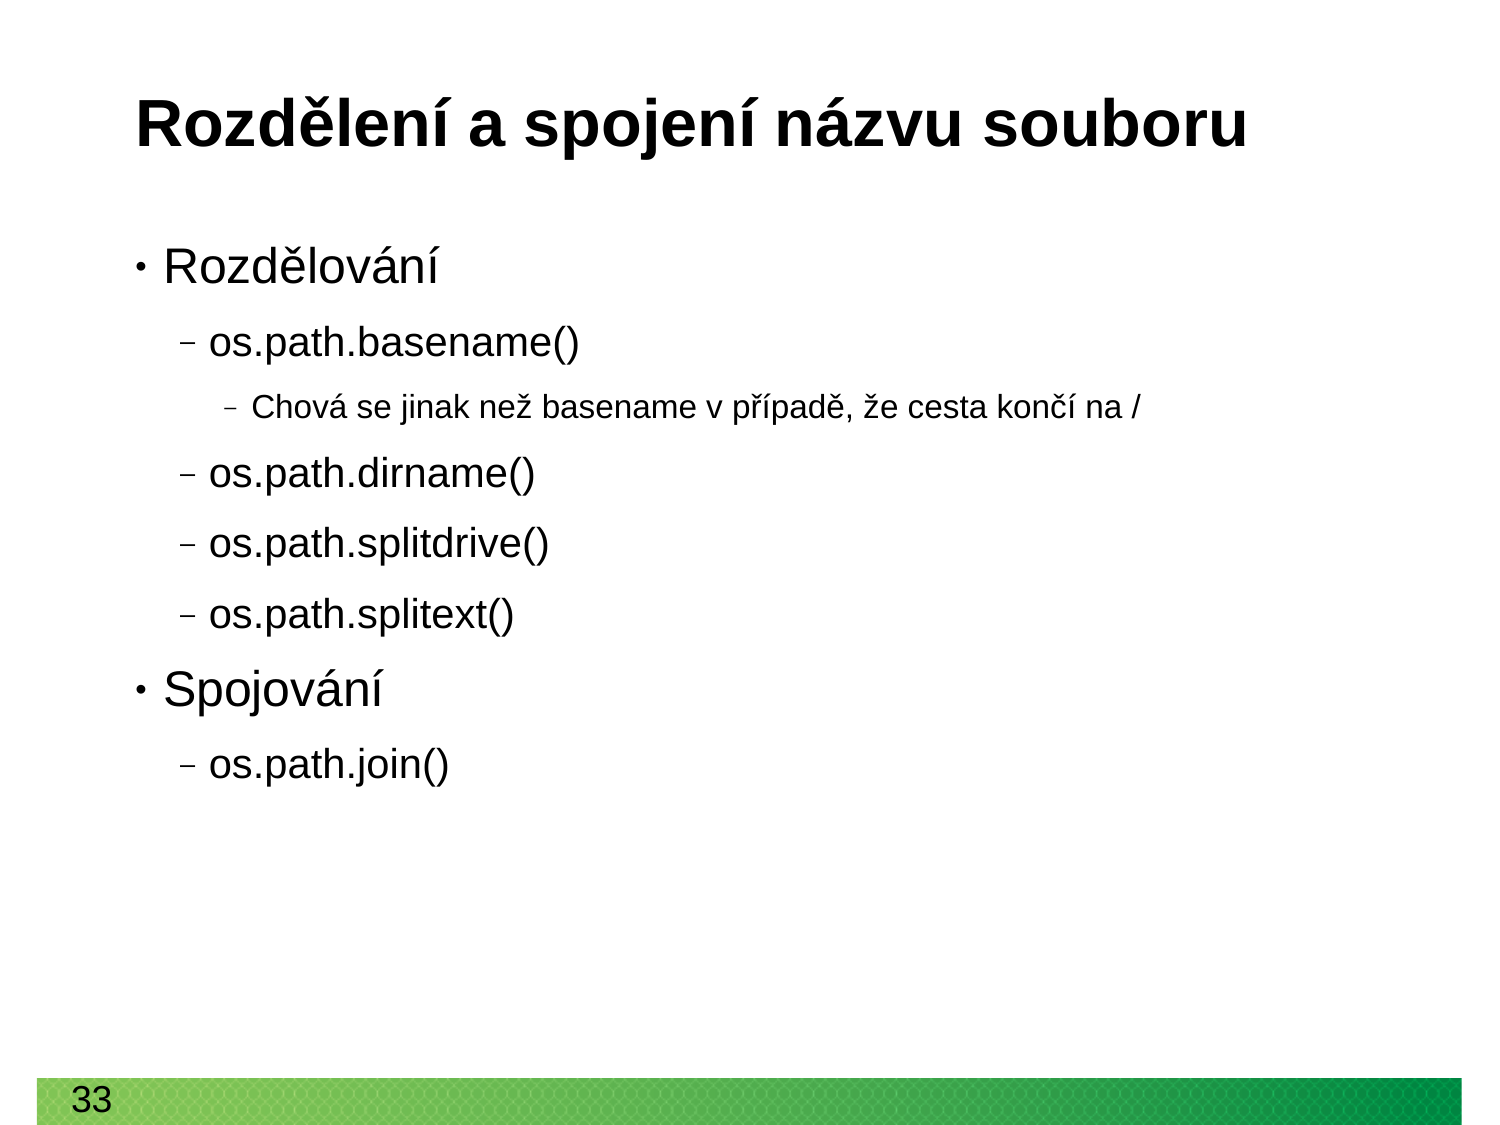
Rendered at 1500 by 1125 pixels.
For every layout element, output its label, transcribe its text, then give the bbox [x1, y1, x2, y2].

title Rozdělení a spojení názvu souboru [135, 41, 1372, 204]
list Rozdělování os.path.basename() Chová se jinak než basename v případě, že cesta končí na / os.path.dirname() os.path.splitdrive() os.path.splitext() Spojování os.path.join() [135, 238, 1372, 892]
picture [36, 1078, 1462, 1125]
